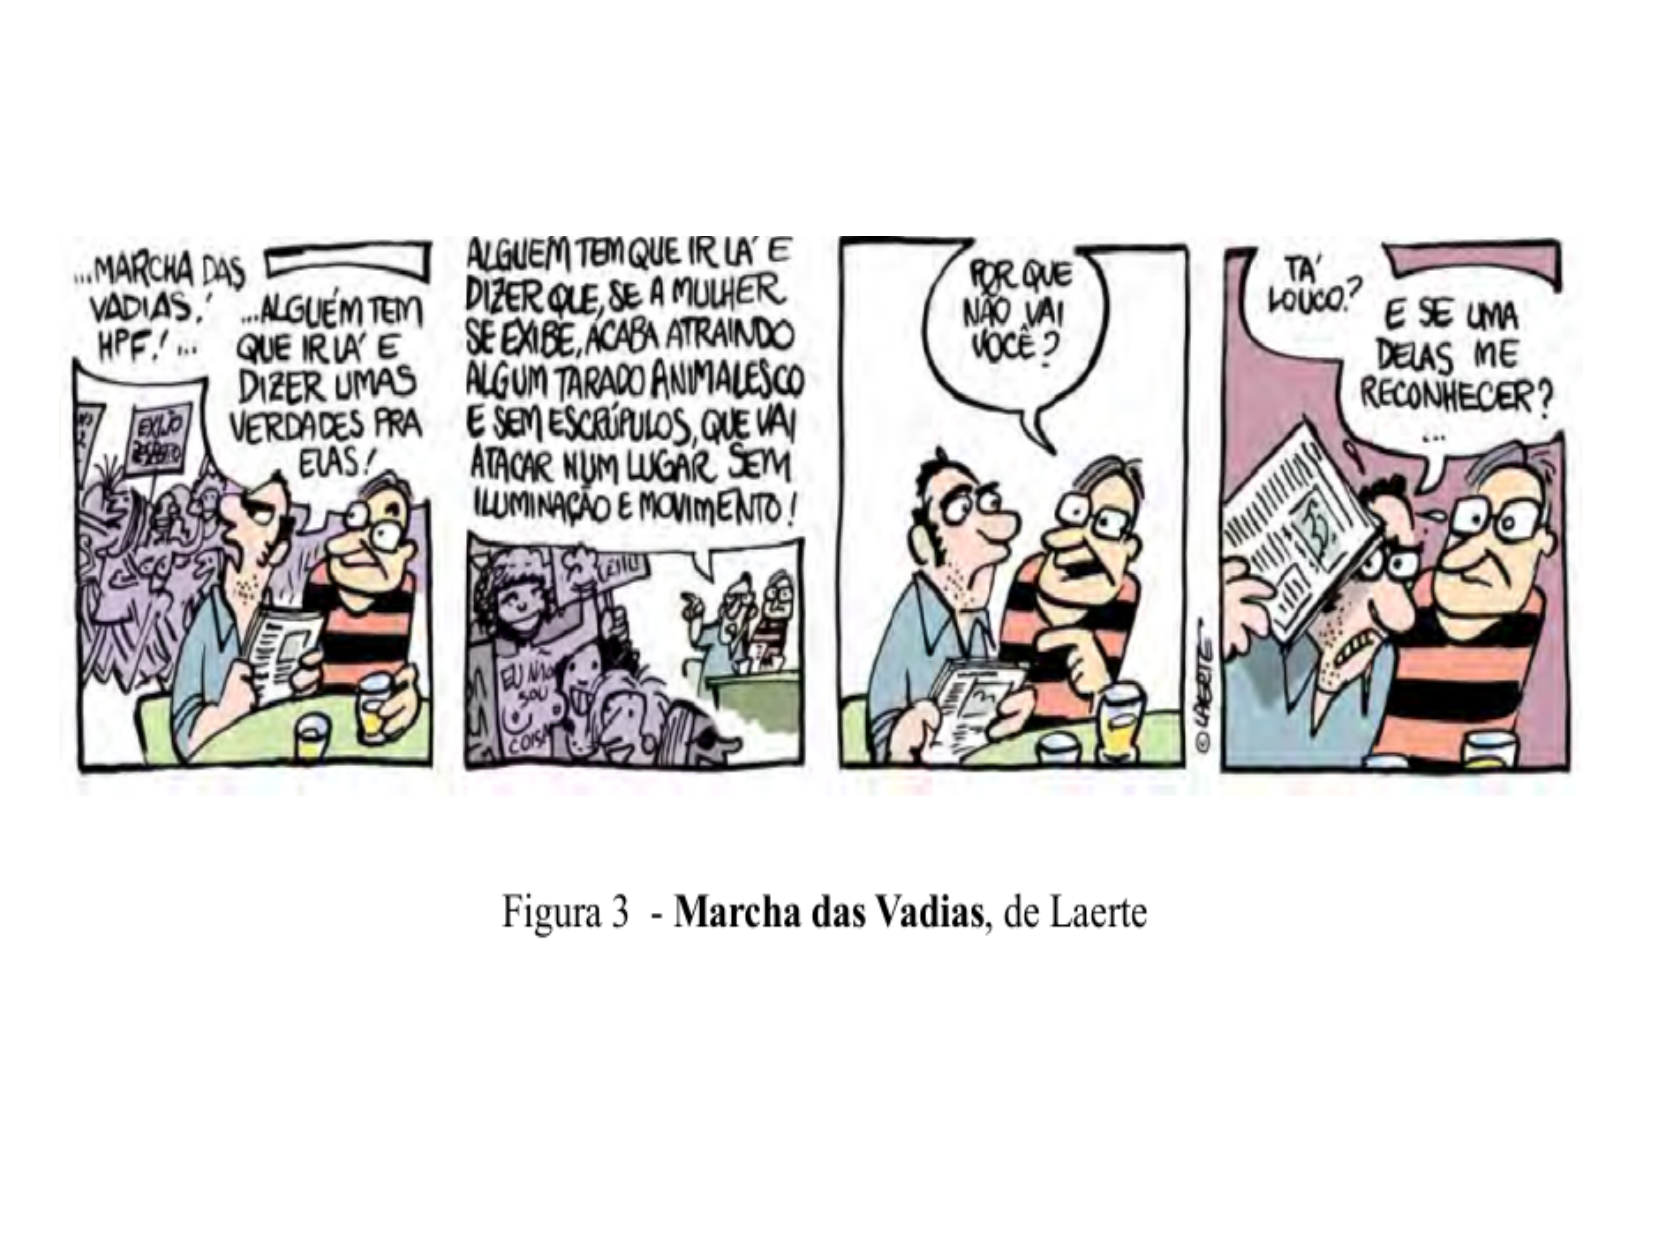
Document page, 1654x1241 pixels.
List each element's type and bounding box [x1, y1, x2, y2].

picture [59, 236, 1583, 960]
